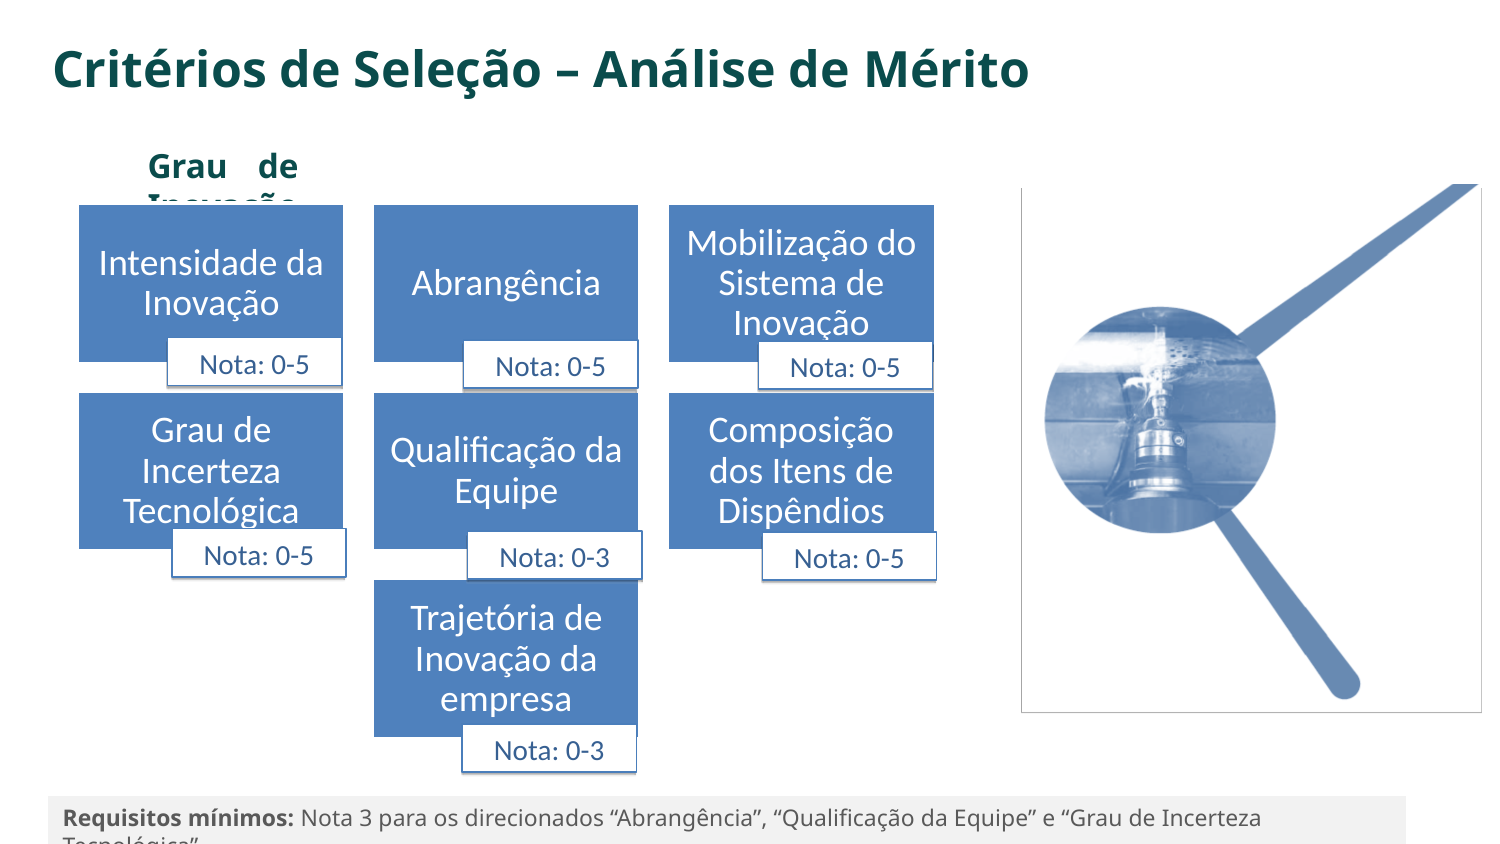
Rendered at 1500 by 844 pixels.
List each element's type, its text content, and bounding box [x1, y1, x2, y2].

text_box Trajetória de Inovação da empresa [372, 578, 641, 740]
text_box Nota: 0-3 [468, 531, 642, 579]
text_box Nota: 0-5 [172, 529, 346, 577]
text_box Composição dos Itens de Dispêndios [667, 390, 936, 552]
text_box Critérios de Seleção – Análise de Mérito [37, 5, 1454, 140]
text_box Nota: 0-5 [464, 340, 638, 388]
text_box Grau de Incerteza Tecnológica [77, 390, 346, 552]
picture [1021, 184, 1482, 712]
text_box Grau de Inovação [133, 138, 436, 233]
text_box Nota: 0-5 [168, 338, 342, 386]
text_box Mobilização do Sistema de Inovação [667, 202, 936, 364]
text_box Requisitos mínimos: Nota 3 para os direcionados “Abrangência”, “Qualificação da Equipe” e “Grau de Incerteza Tecnológica” [48, 796, 1406, 844]
text_box Nota: 0-5 [762, 532, 937, 580]
text_box Nota: 0-3 [462, 724, 636, 772]
text_box Intensidade da Inovação [77, 202, 346, 364]
text_box Nota: 0-5 [758, 341, 933, 389]
text_box Abrangência [372, 202, 641, 364]
text_box Qualificação da Equipe [372, 390, 641, 552]
